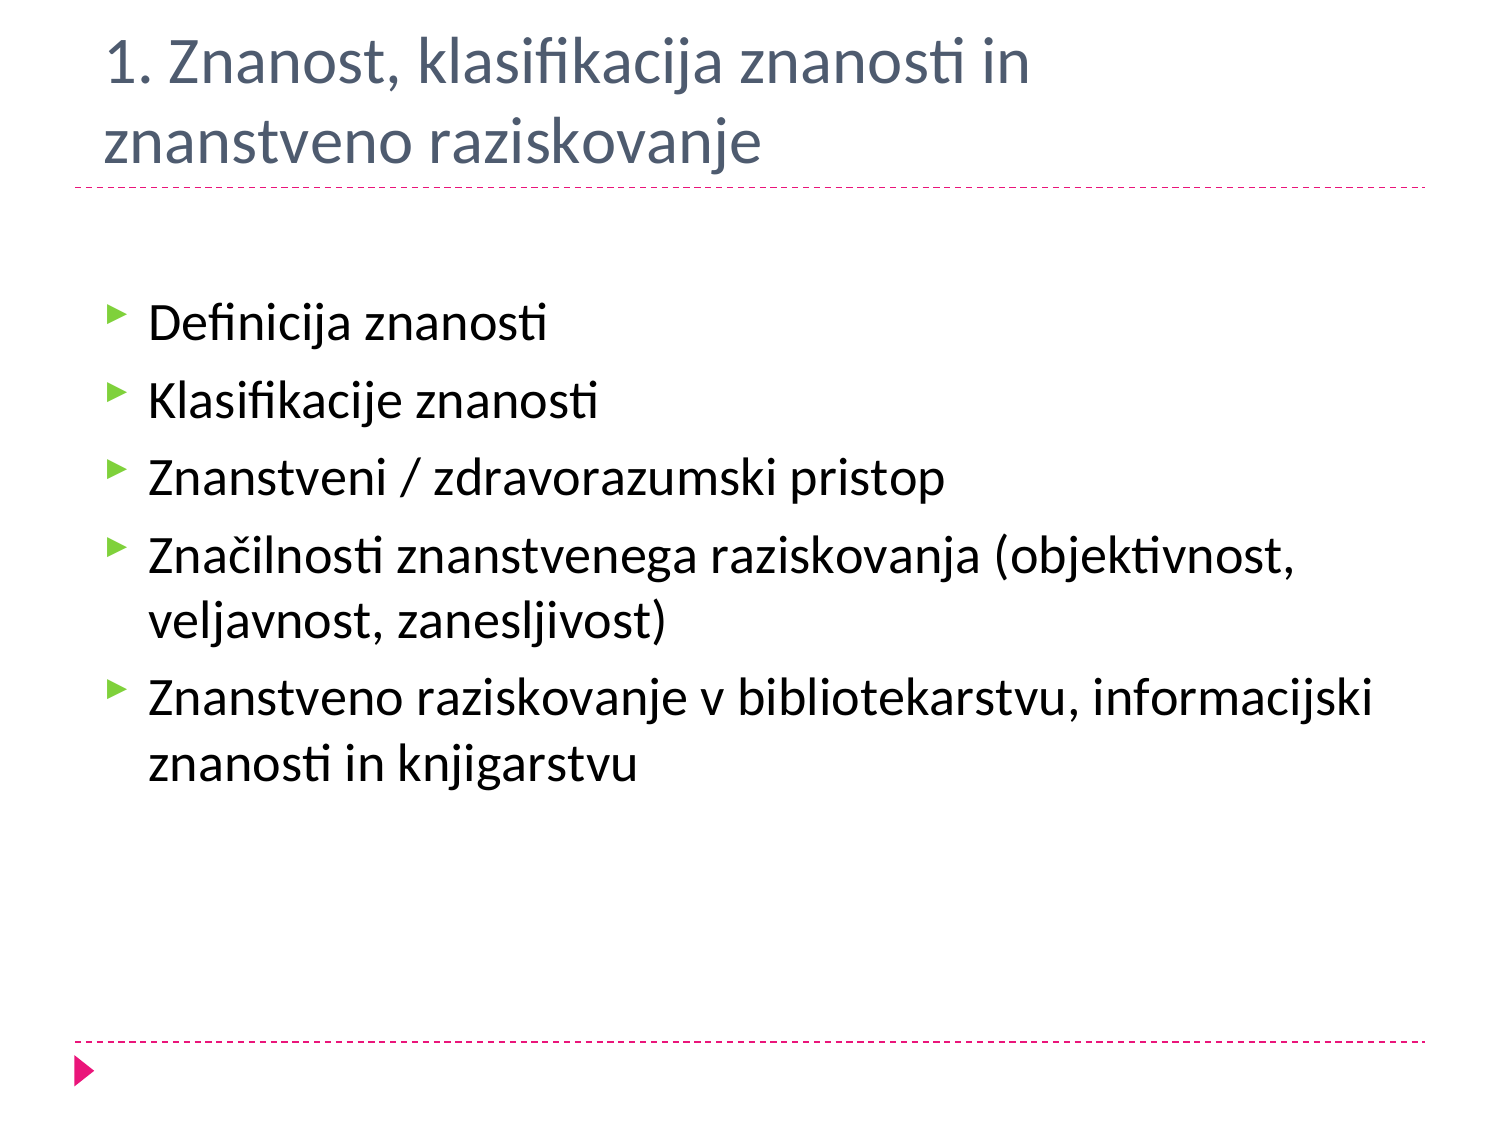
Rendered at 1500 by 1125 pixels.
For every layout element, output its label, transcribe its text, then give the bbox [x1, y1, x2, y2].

list Definicija znanosti Klasifikacije znanosti Znanstveni / zdravorazumski pristop Značilnosti znanstvenega raziskovanja (objektivnost, veljavnost, zanesljivost) Znanstveno raziskovanje v bibliotekarstvu, informacijski znanosti in knjigarstvu [88, 278, 1402, 954]
title 1. Znanost, klasifikacija znanosti in znanstveno raziskovanje [88, 0, 1326, 185]
